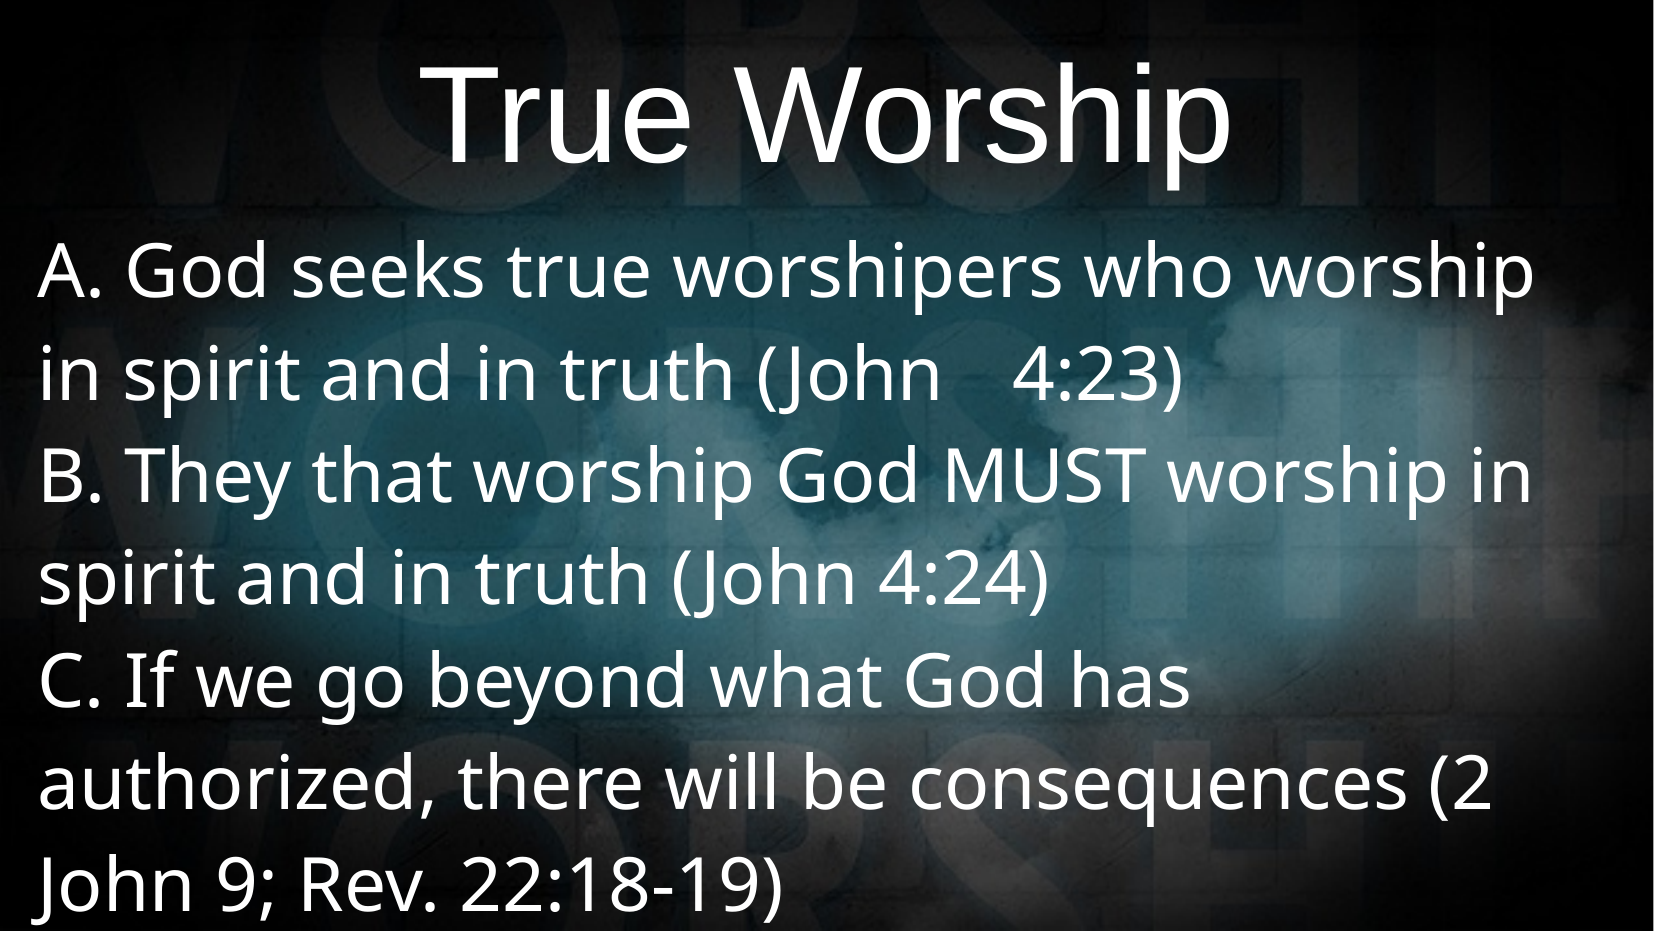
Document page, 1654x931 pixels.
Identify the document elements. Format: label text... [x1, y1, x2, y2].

title True Worship [82, 37, 1571, 193]
picture [0, 0, 1654, 931]
subtitle A. God seeks true worshipers who worship in spirit and in truth (John 4:23) B. They that worship God MUST worship in spirit and in truth (John 4:24) C. If we go beyond what God has authorized, there will be consequences (2 John 9; Rev. 22:18-19) [37, 217, 1613, 901]
